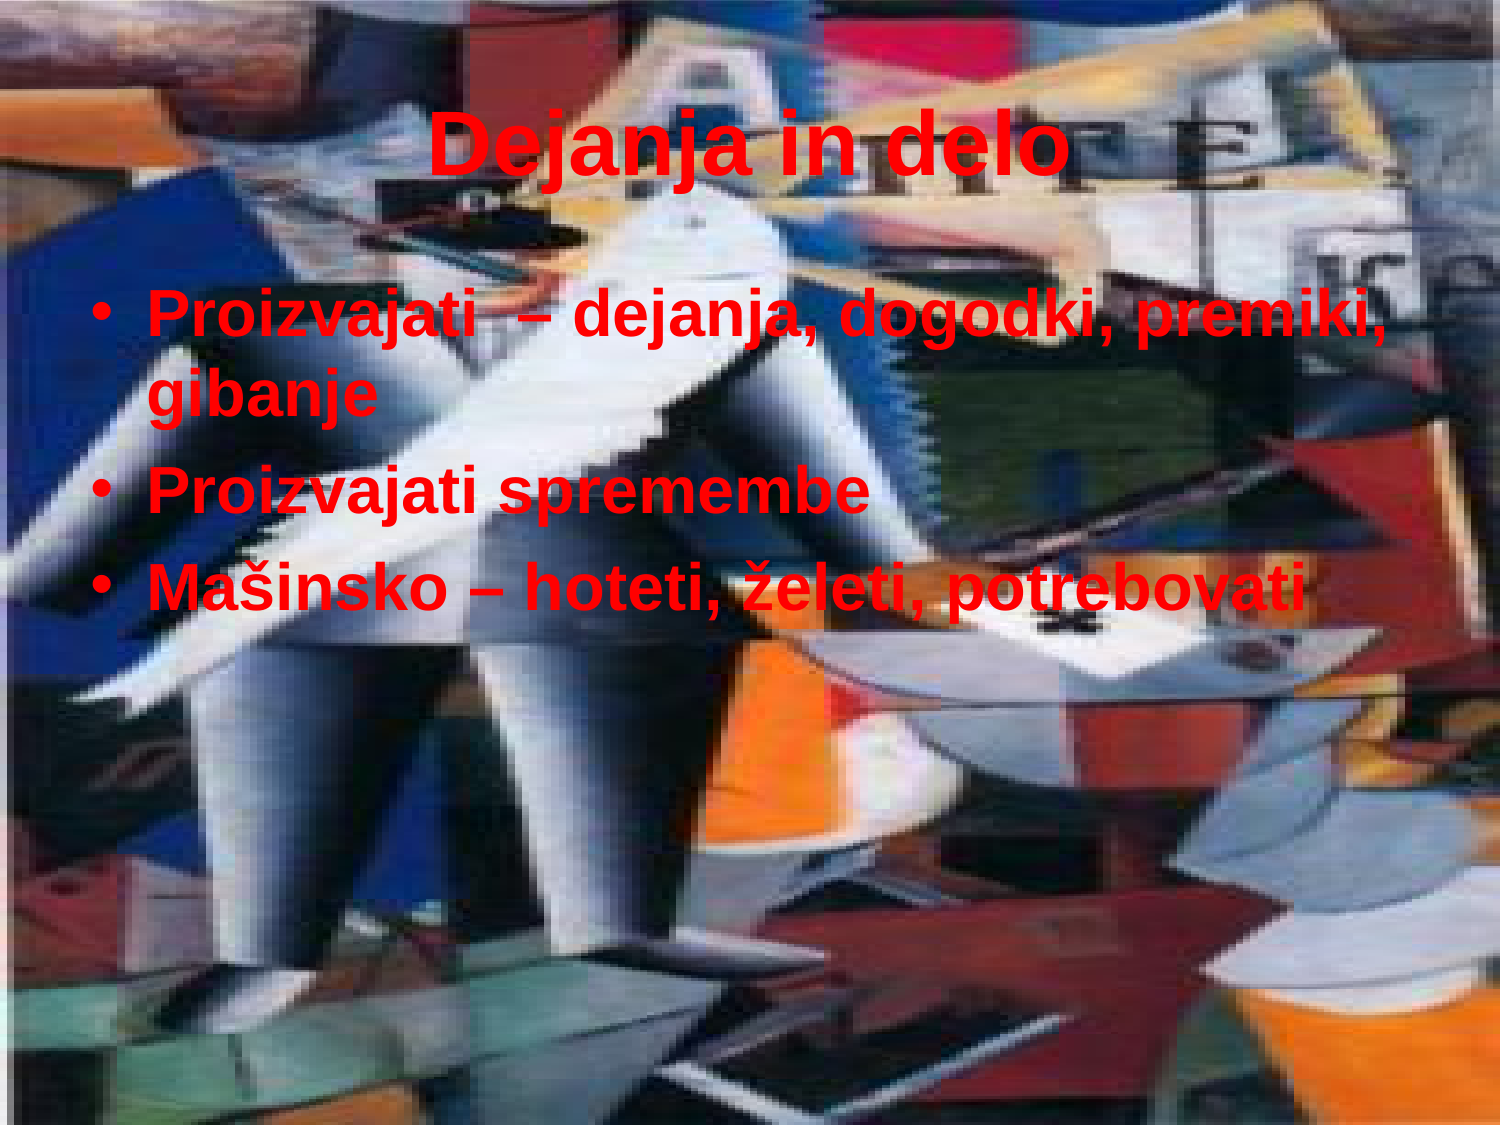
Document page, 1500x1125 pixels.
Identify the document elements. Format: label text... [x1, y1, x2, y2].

title Dejanja in delo [75, 45, 1426, 233]
list Proizvajati – dejanja, dogodki, premiki, gibanje Proizvajati spremembe Mašinsko – hoteti, želeti, potrebovati [75, 262, 1426, 1006]
picture [0, 0, 1500, 1125]
